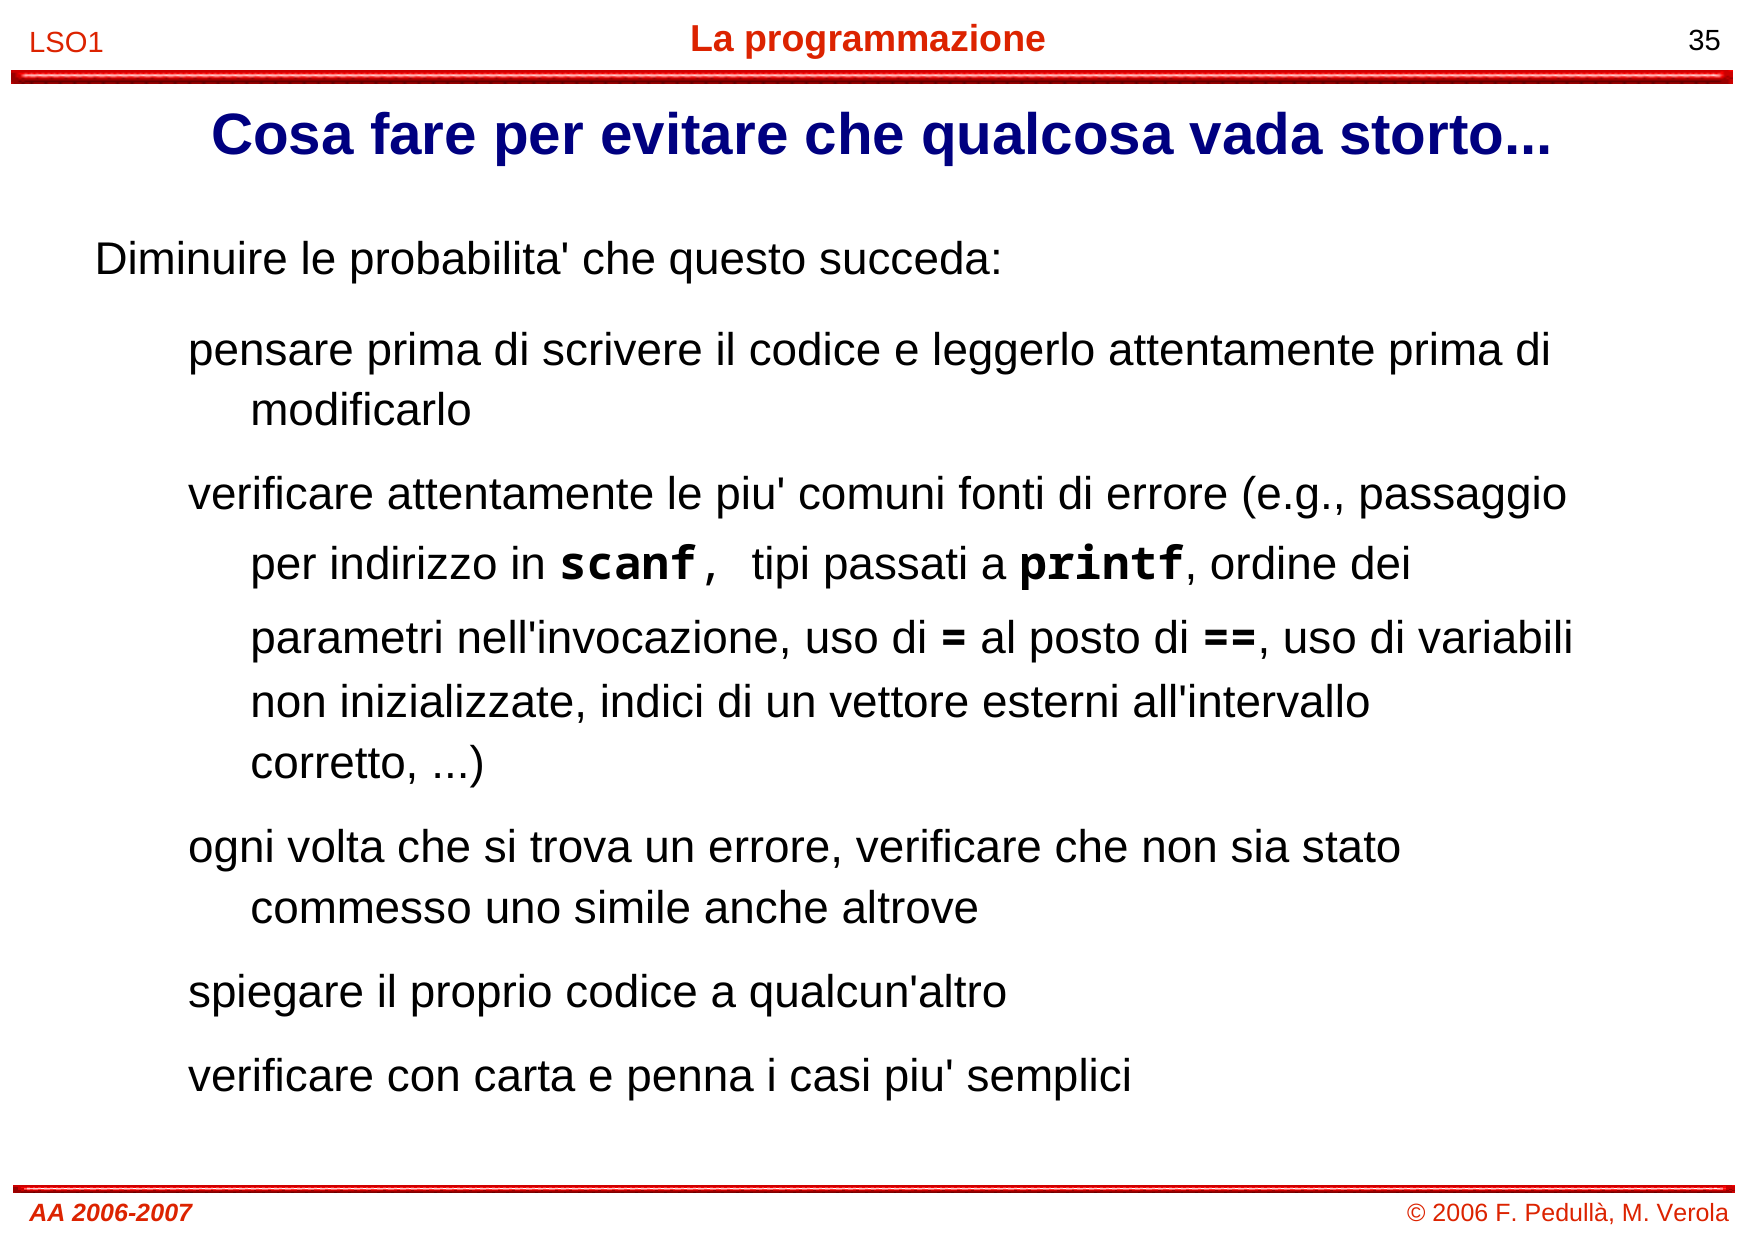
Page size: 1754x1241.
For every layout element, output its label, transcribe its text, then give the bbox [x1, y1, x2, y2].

list Diminuire le probabilita' che questo succeda: pensare prima di scrivere il codice e leggerlo attentamente prima di modificarlo verificare attentamente le piu' comuni fonti di errore (e.g., passaggio per indirizzo in scanf, tipi passati a printf, ordine dei parametri nell'invocazione, uso di = al posto di ==, uso di variabili non inizializzate, indici di un vettore esterni all'intervallo corretto, ...) ogni volta che si trova un errore, verificare che non sia stato commesso uno simile anche altrove spiegare il proprio codice a qualcun'altro verificare con carta e penna i casi piu' semplici [94, 233, 1617, 1088]
picture [11, 70, 1733, 84]
picture [13, 1185, 1735, 1193]
text_box Cosa fare per evitare che qualcosa vada storto... [166, 98, 1600, 187]
